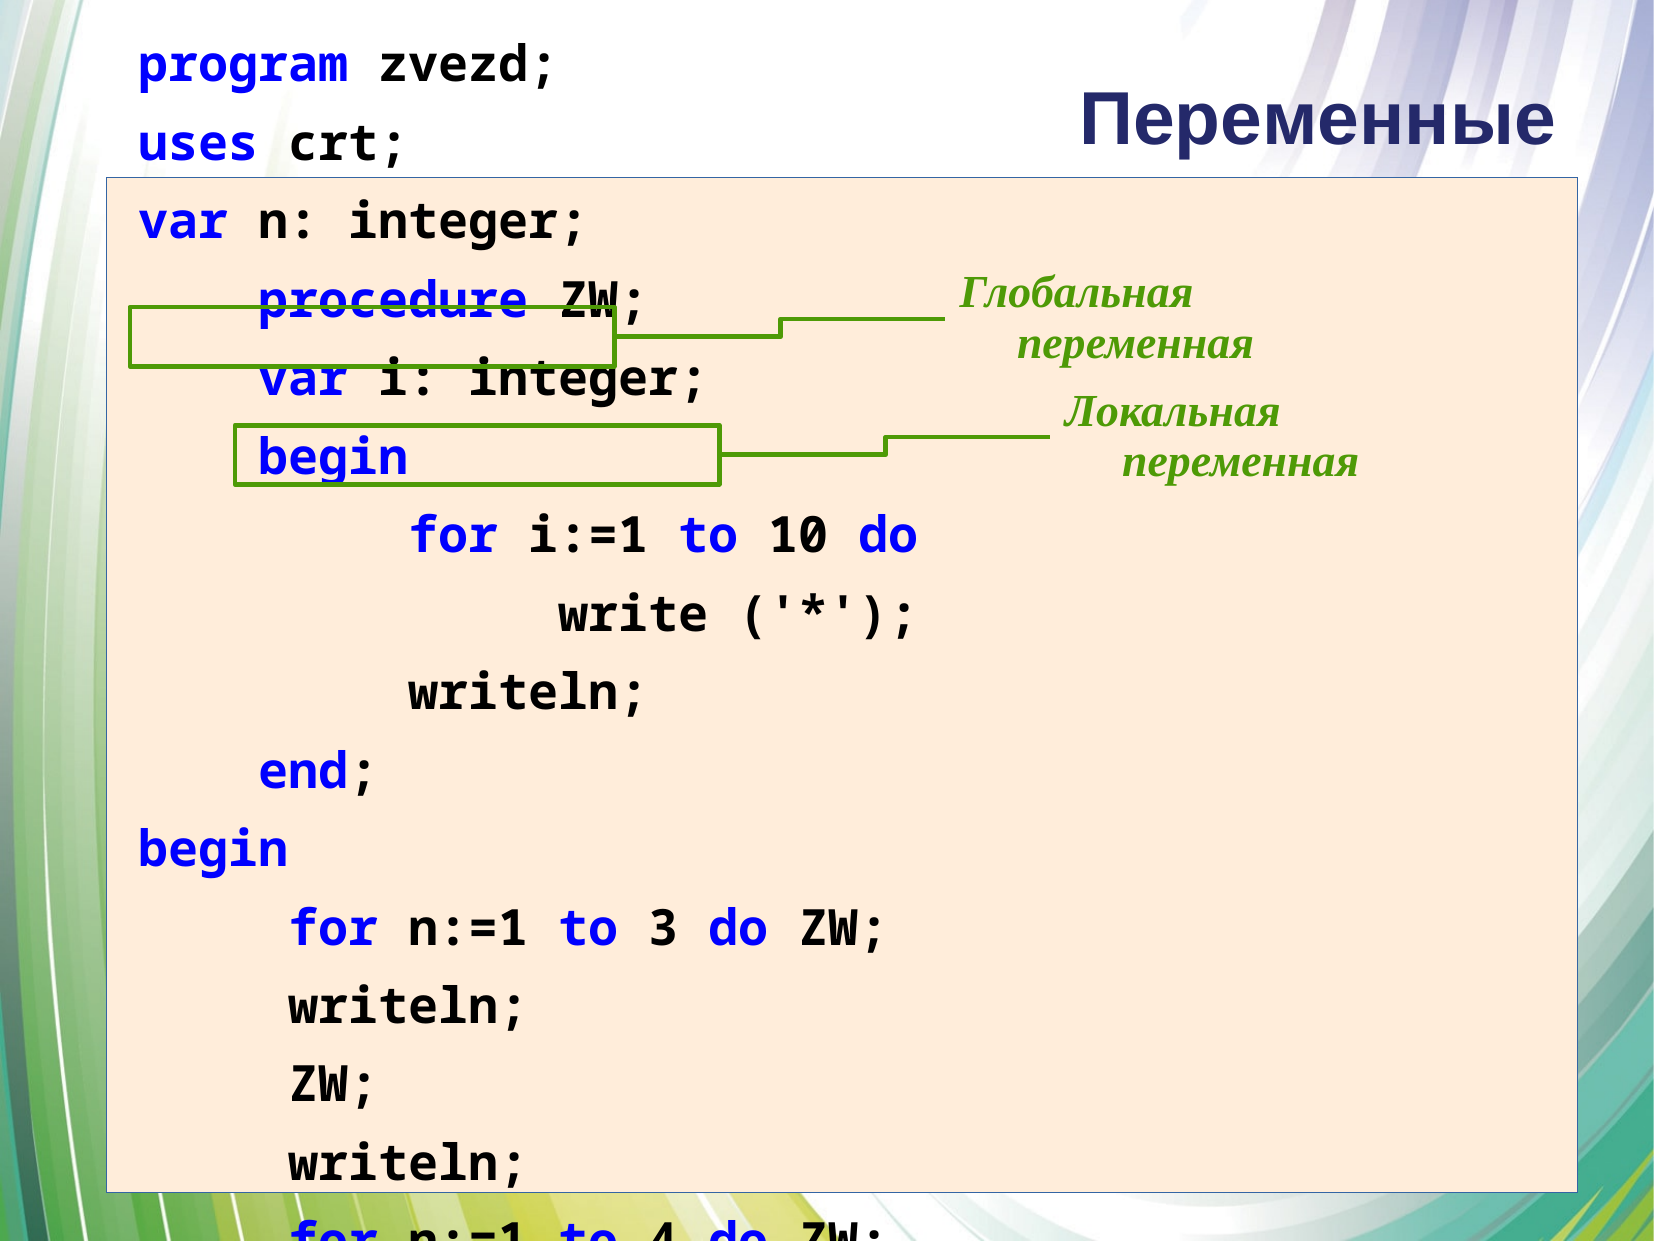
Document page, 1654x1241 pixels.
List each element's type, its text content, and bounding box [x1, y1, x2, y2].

text_box Переменные [110, 34, 1571, 204]
text_box program zvezd; uses crt; var n: integer; procedure ZW; var i: integer; begin for i:=1 to 10 do write ('*'); writeln; end; begin for n:=1 to 3 do ZW; writeln; ZW; writeln; for n:=1 to 4 do ZW; end. [106, 177, 1578, 1193]
picture [748, 1236, 758, 1241]
text_box Локальная переменная [1050, 377, 1499, 497]
picture [0, 0, 1654, 1241]
picture [718, 1236, 728, 1241]
picture [328, 1236, 338, 1241]
picture [659, 1231, 665, 1241]
picture [419, 1236, 428, 1241]
picture [598, 1236, 608, 1241]
text_box Глобальная переменная [944, 259, 1394, 378]
